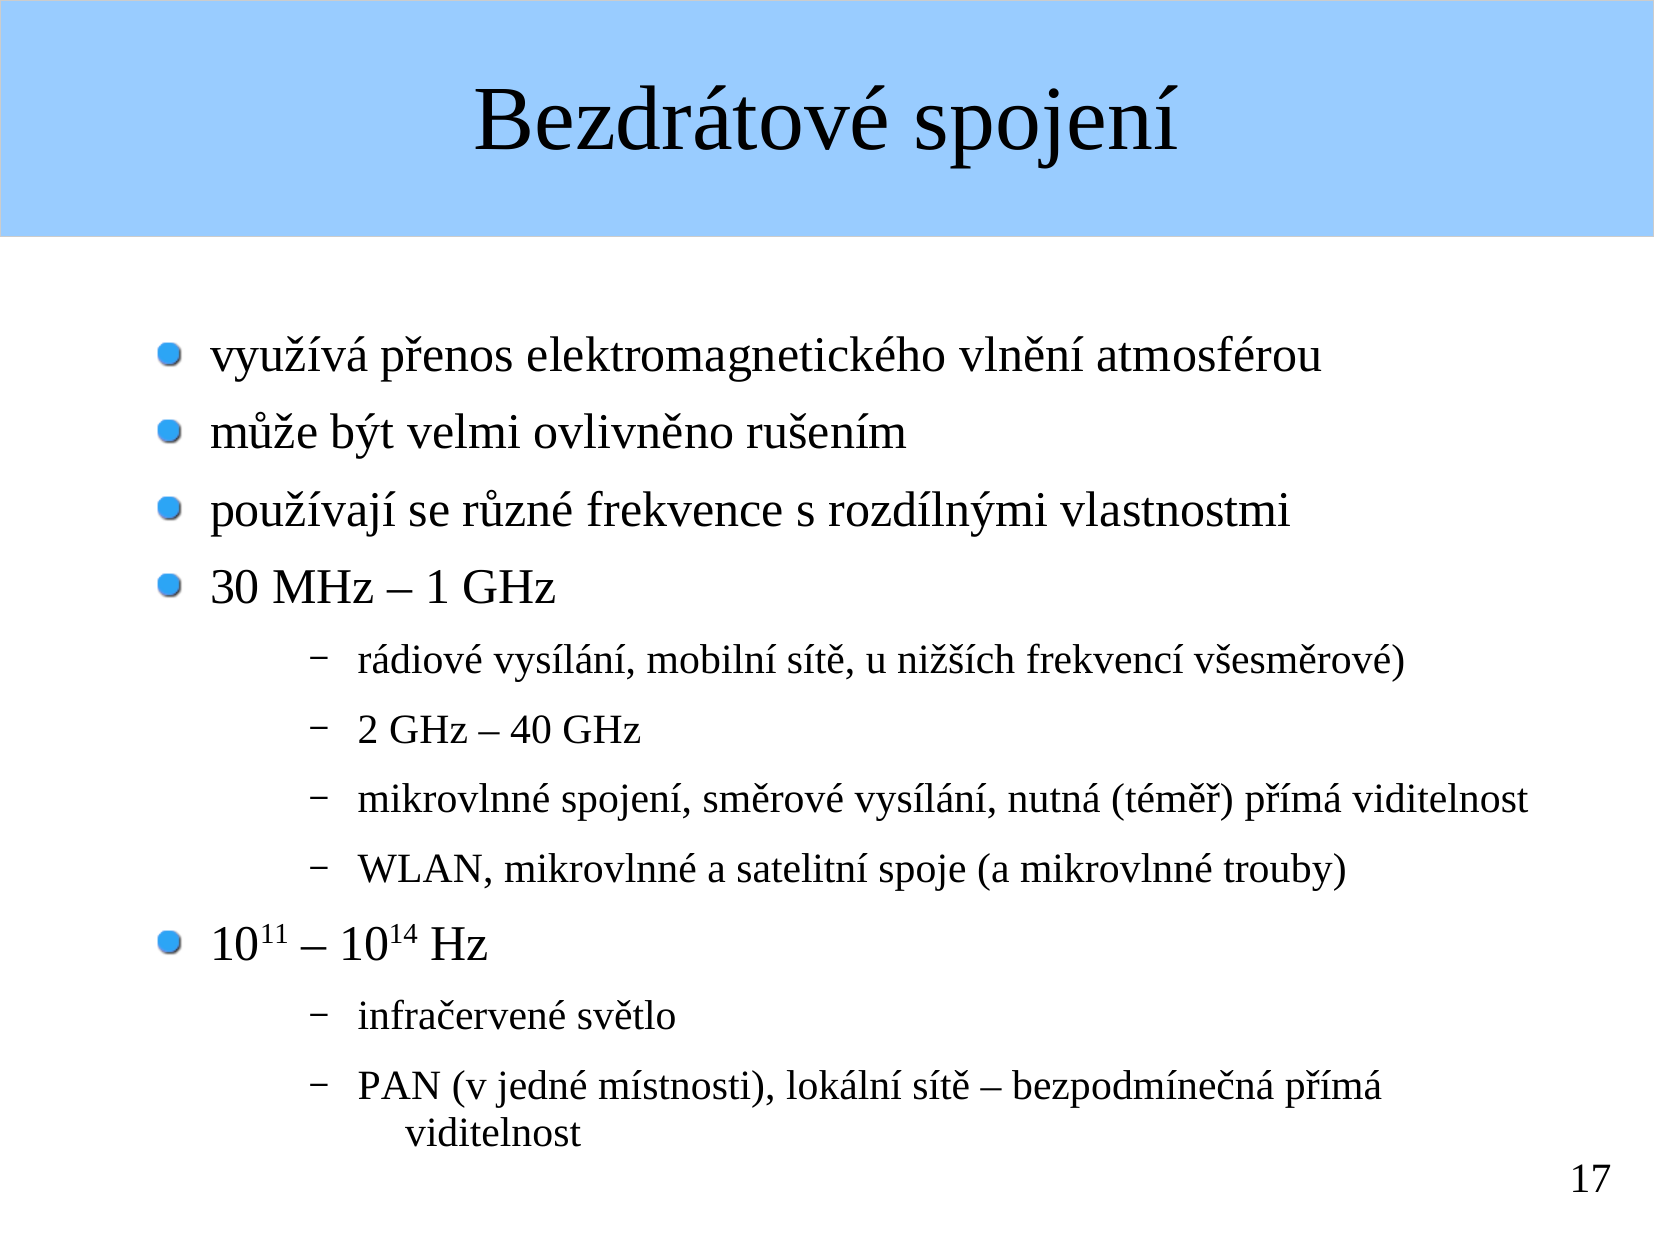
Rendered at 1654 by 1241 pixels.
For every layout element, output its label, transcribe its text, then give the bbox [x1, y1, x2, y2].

list využívá přenos elektromagnetického vlnění atmosférou může být velmi ovlivněno rušením používají se různé frekvence s rozdílnými vlastnostmi 30 MHz – 1 GHz rádiové vysílání, mobilní sítě, u nižších frekvencí všesměrové) 2 GHz – 40 GHz mikrovlnné spojení, směrové vysílání, nutná (téměř) přímá viditelnost WLAN, mikrovlnné a satelitní spoje (a mikrovlnné trouby) 1011 – 1014 Hz infračervené světlo PAN (v jedné místnosti), lokální sítě – bezpodmínečná přímá viditelnost [121, 327, 1534, 1201]
title Bezdrátové spojení [0, 0, 1654, 237]
